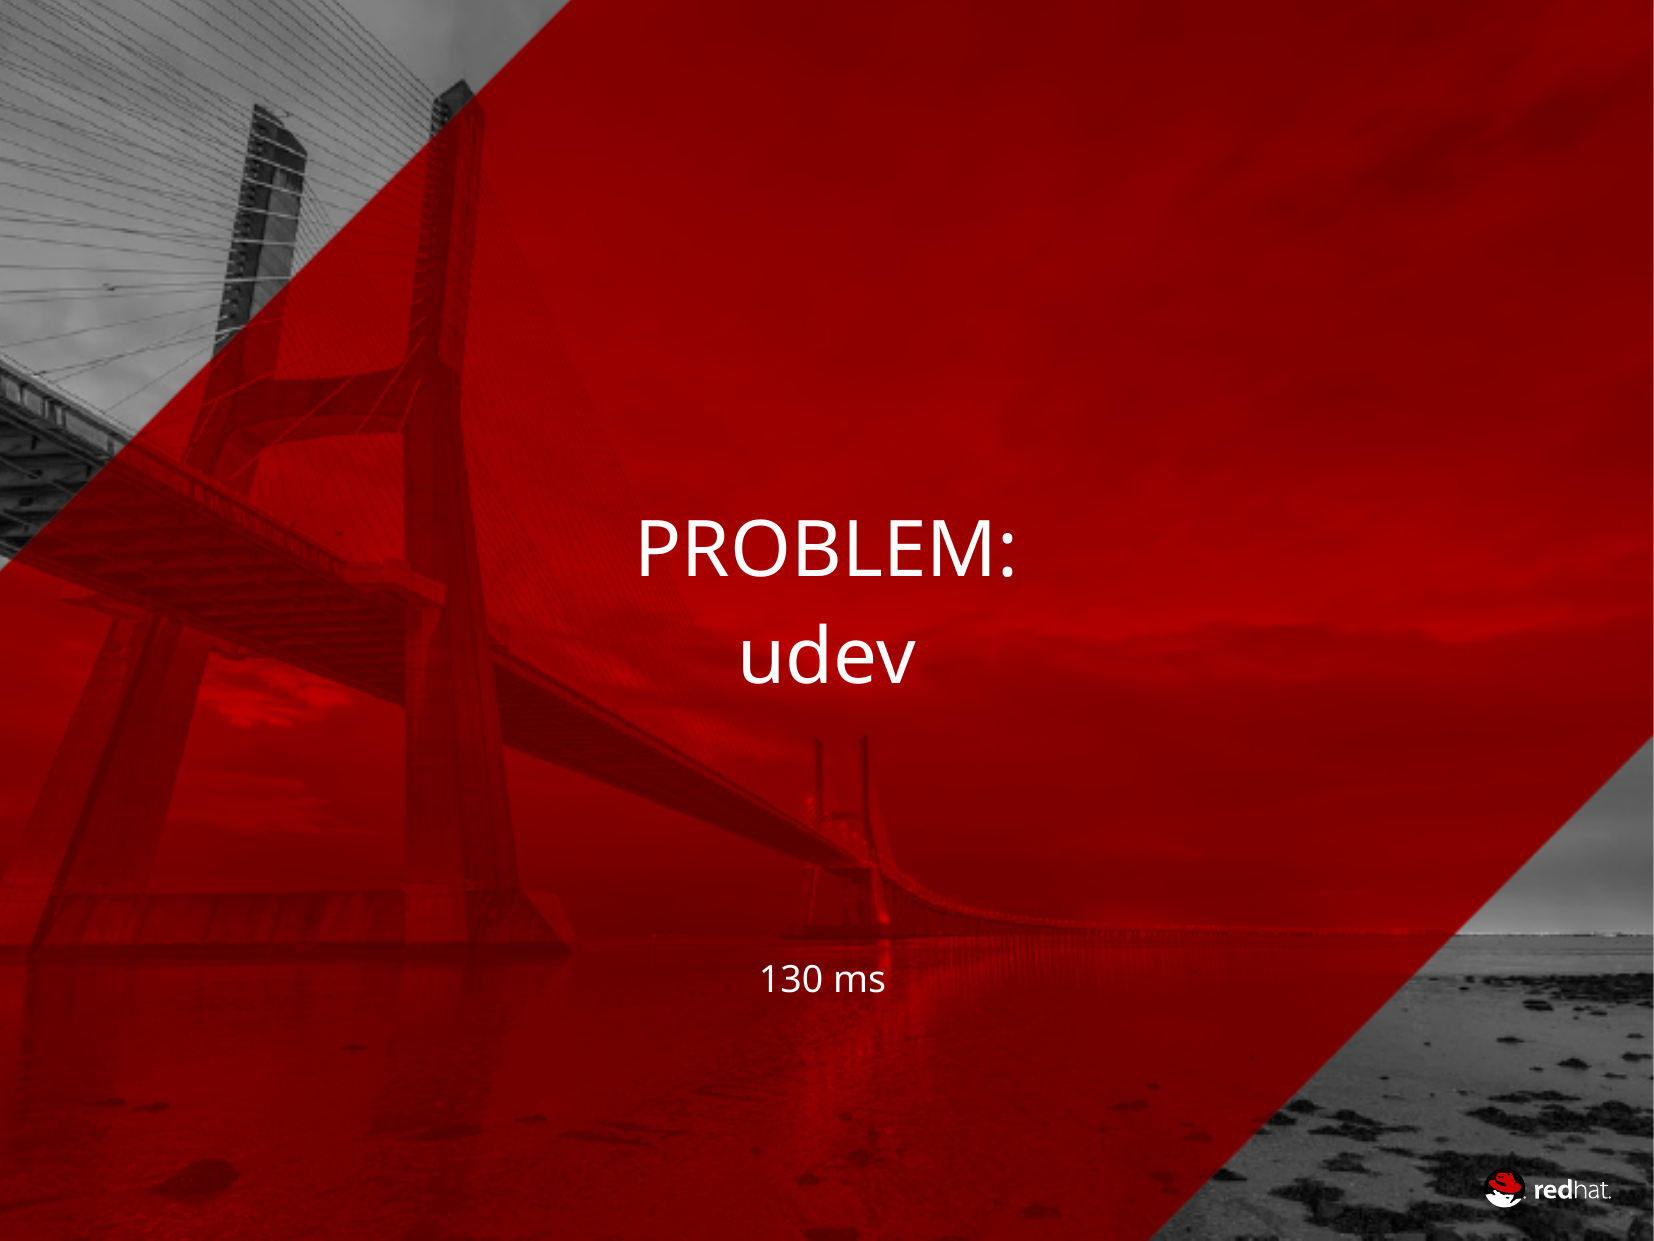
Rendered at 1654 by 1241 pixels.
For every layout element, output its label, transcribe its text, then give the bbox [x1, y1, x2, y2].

picture [0, 0, 1654, 1241]
text_box 130 ms [744, 944, 910, 1008]
title PROBLEM: udev [124, 496, 1530, 703]
